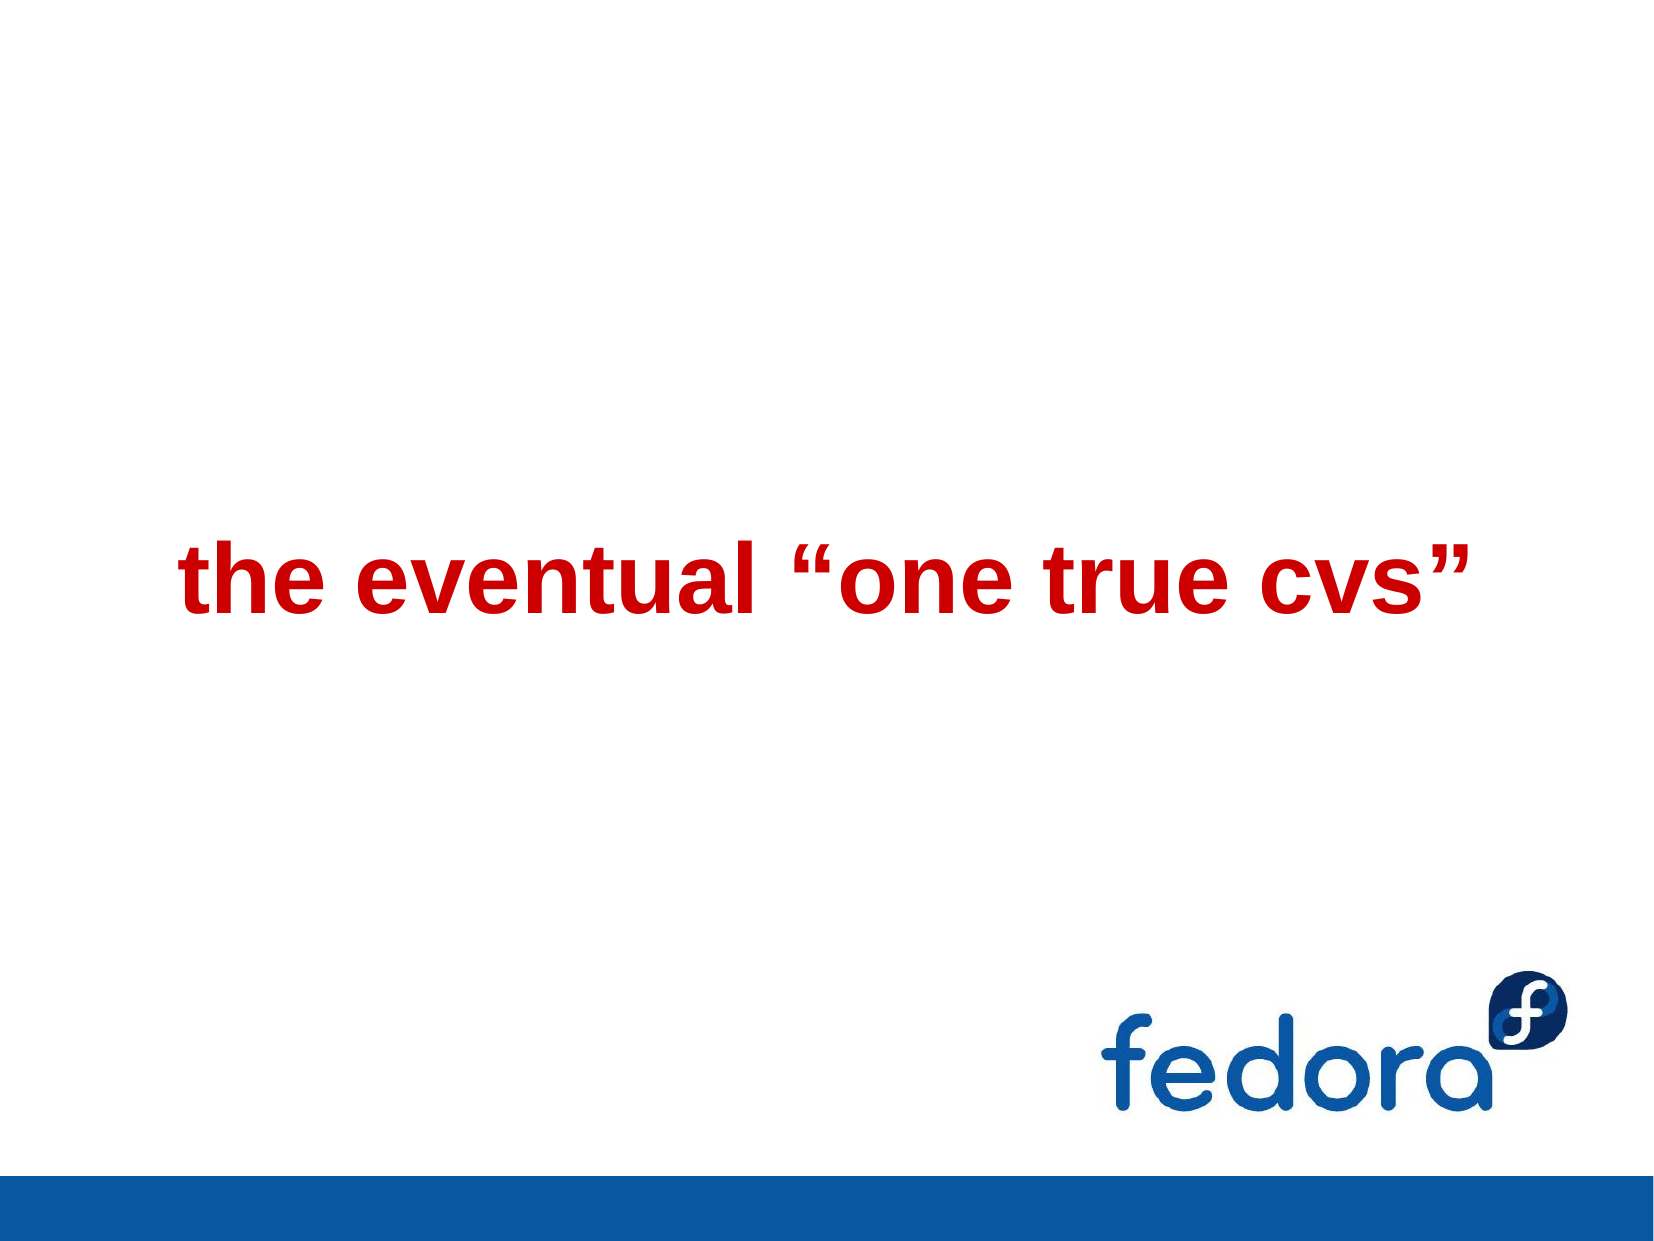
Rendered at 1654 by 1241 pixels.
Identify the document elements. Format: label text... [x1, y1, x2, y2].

picture [0, 1176, 1654, 1241]
picture [1087, 958, 1576, 1125]
title the eventual “one true cvs” [82, 49, 1571, 1109]
